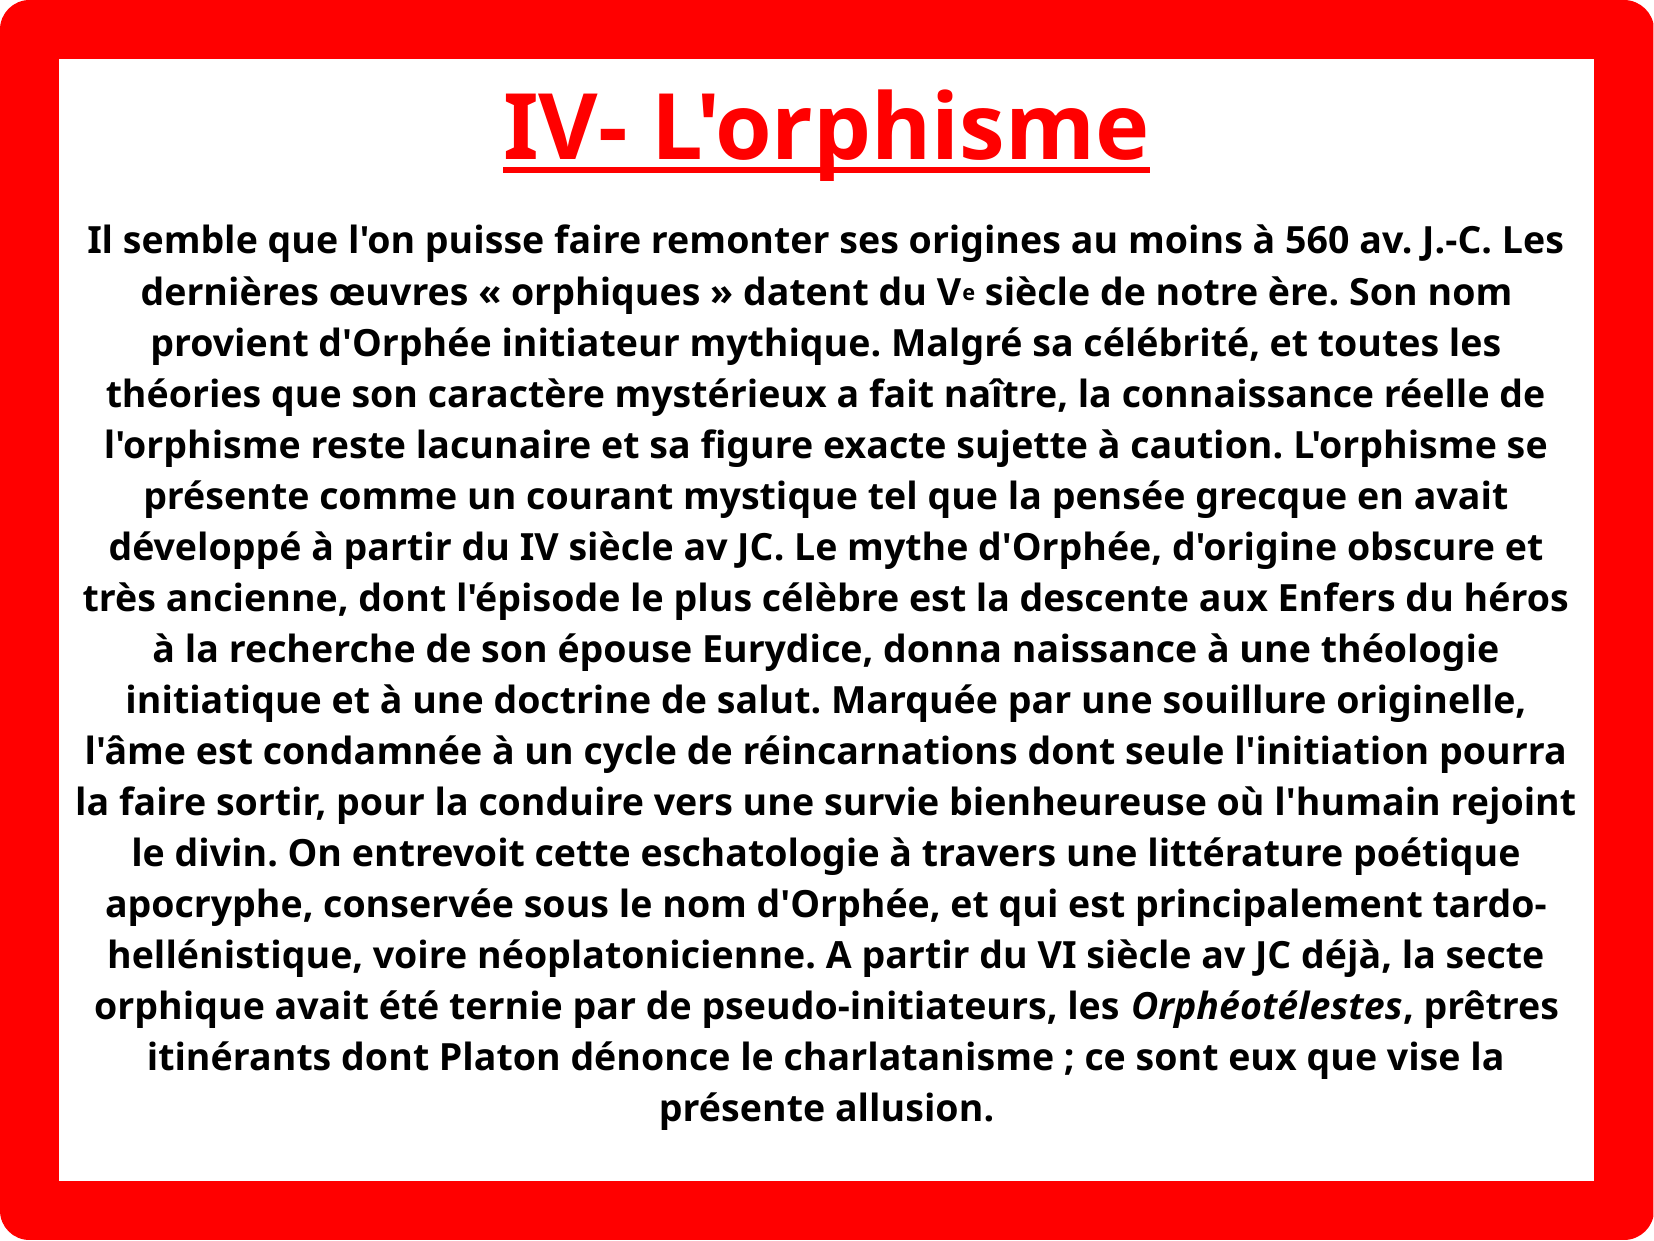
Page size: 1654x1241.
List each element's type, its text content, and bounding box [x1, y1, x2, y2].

text_box [29, 29, 1625, 1211]
text_box IV- L'orphisme [59, 54, 1595, 198]
text_box Il semble que l'on puisse faire remonter ses origines au moins à 560 av. J.-C. Les dernières œuvres « orphiques » datent du Ve siècle de notre ère. Son nom provient d'Orphée initiateur mythique. Malgré sa célébrité, et toutes les théories que son caractère mystérieux a fait naître, la connaissance réelle de l'orphisme reste lacunaire et sa figure exacte sujette à caution. L'orphisme se présente comme un courant mystique tel que la pensée grecque en avait développé à partir du IV siècle av JC. Le mythe d'Orphée, d'origine obscure et très ancienne, dont l'épisode le plus célèbre est la descente aux Enfers du héros à la recherche de son épouse Eurydice, donna naissance à une théologie initiatique et à une doctrine de salut. Marquée par une souillure originelle, l'âme est condamnée à un cycle de réincarnations dont seule l'initiation pourra la faire sortir, pour la conduire vers une survie bienheureuse où l'humain rejoint le divin. On entrevoit cette eschatologie à travers une littérature poétique apocryphe, conservée sous le nom d'Orphée, et qui est principalement tardo-hellénistique, voire néoplatonicienne. A partir du VI siècle av JC déjà, la secte orphique avait été ternie par de pseudo-initiateurs, les Orphéotélestes, prêtres itinérants dont Platon dénonce le charlatanisme ; ce sont eux que vise la présente allusion. [59, 206, 1595, 1182]
